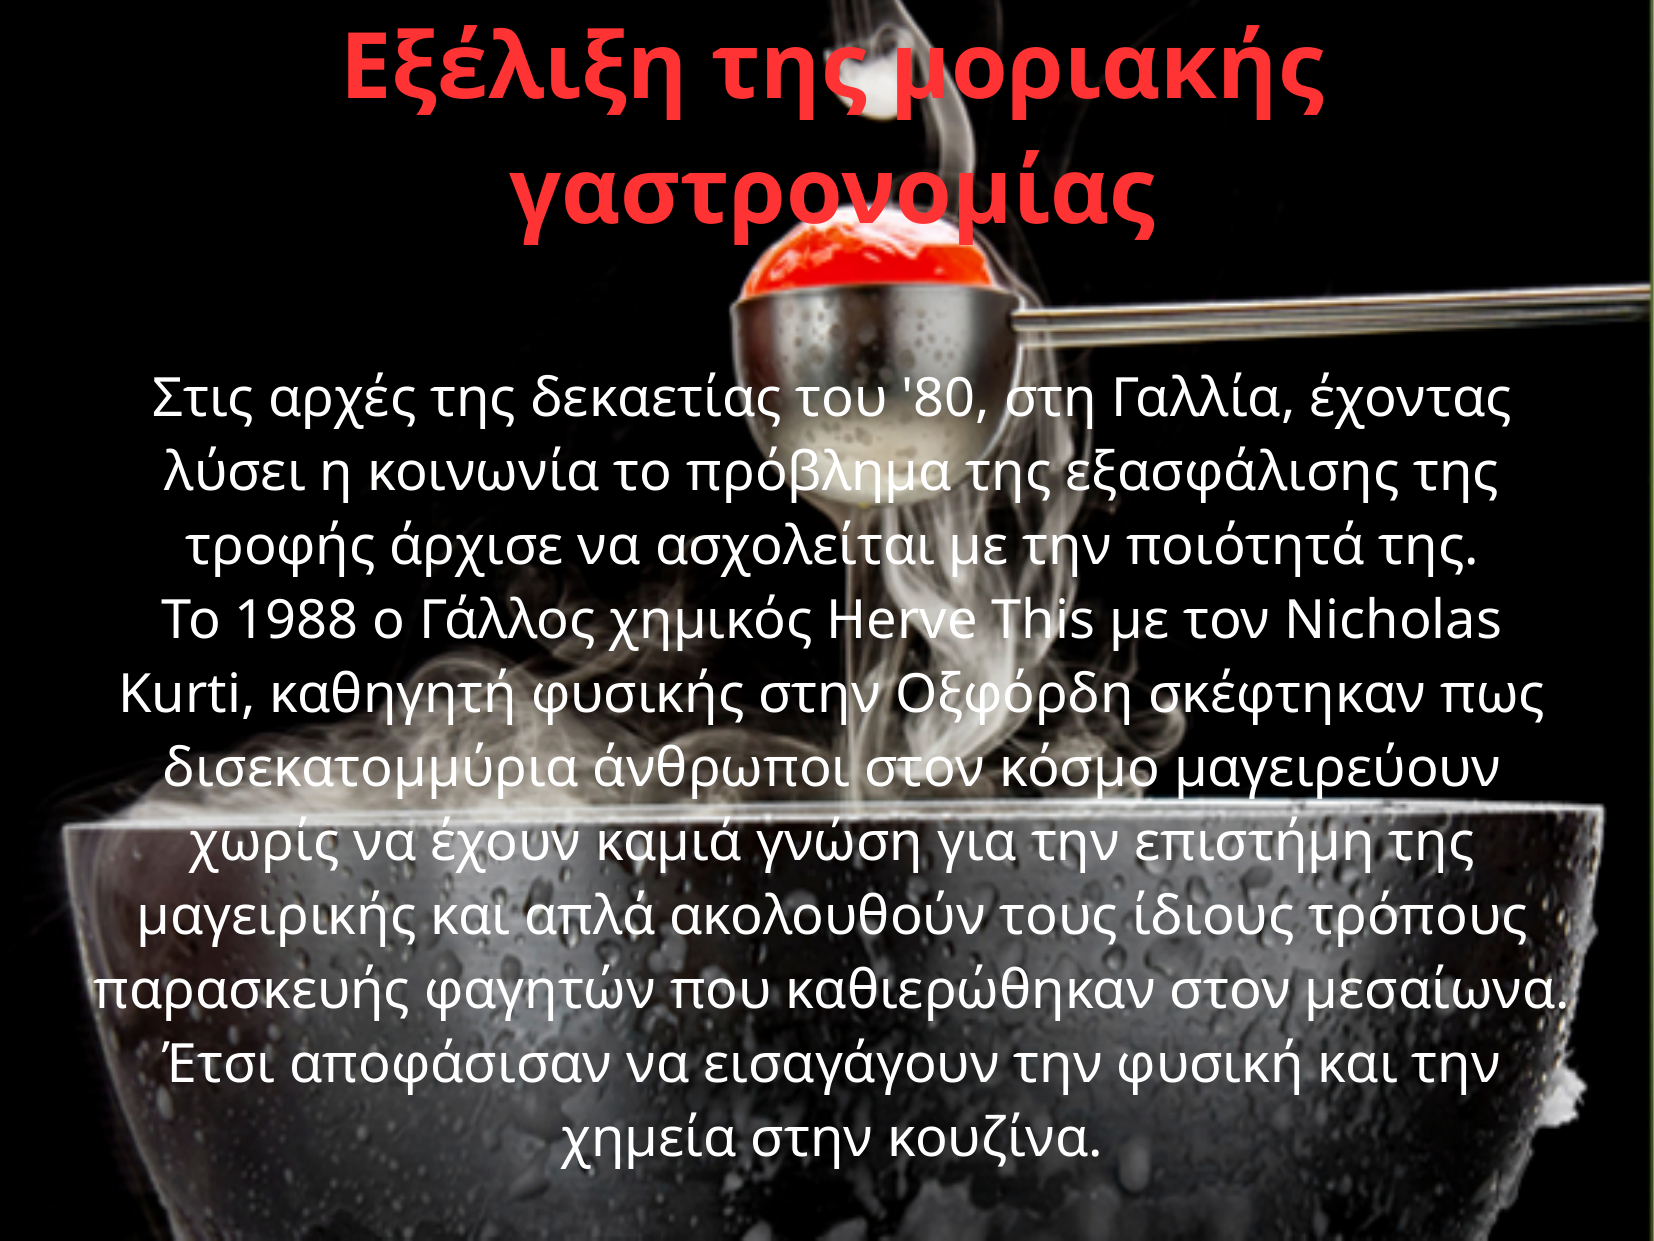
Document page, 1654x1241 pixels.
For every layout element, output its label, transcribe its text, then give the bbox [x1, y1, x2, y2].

picture [0, 0, 1654, 1241]
subtitle Στις αρχές της δεκαετίας του '80, στη Γαλλία, έχοντας λύσει η κοινωνία το πρόβλημα της εξασφάλισης της τροφής άρχισε να ασχολείται με την ποιότητά της. Το 1988 ο Γάλλος χημικός Herve This με τον Nicholas Kurti, καθηγητή φυσικής στην Οξφόρδη σκέφτηκαν πως δισεκατομμύρια άνθρωποι στον κόσμο μαγειρεύουν χωρίς να έχουν καμιά γνώση για την επιστήμη της μαγειρικής και απλά ακολουθούν τους ίδιους τρόπους παρασκευής φαγητών που καθιερώθηκαν στον μεσαίωνα. Έτσι αποφάσισαν να εισαγάγουν την φυσική και την χημεία στην κουζίνα. [88, 350, 1577, 1182]
title Εξέλιξη της μοριακής γαστρονομίας [88, 0, 1577, 254]
